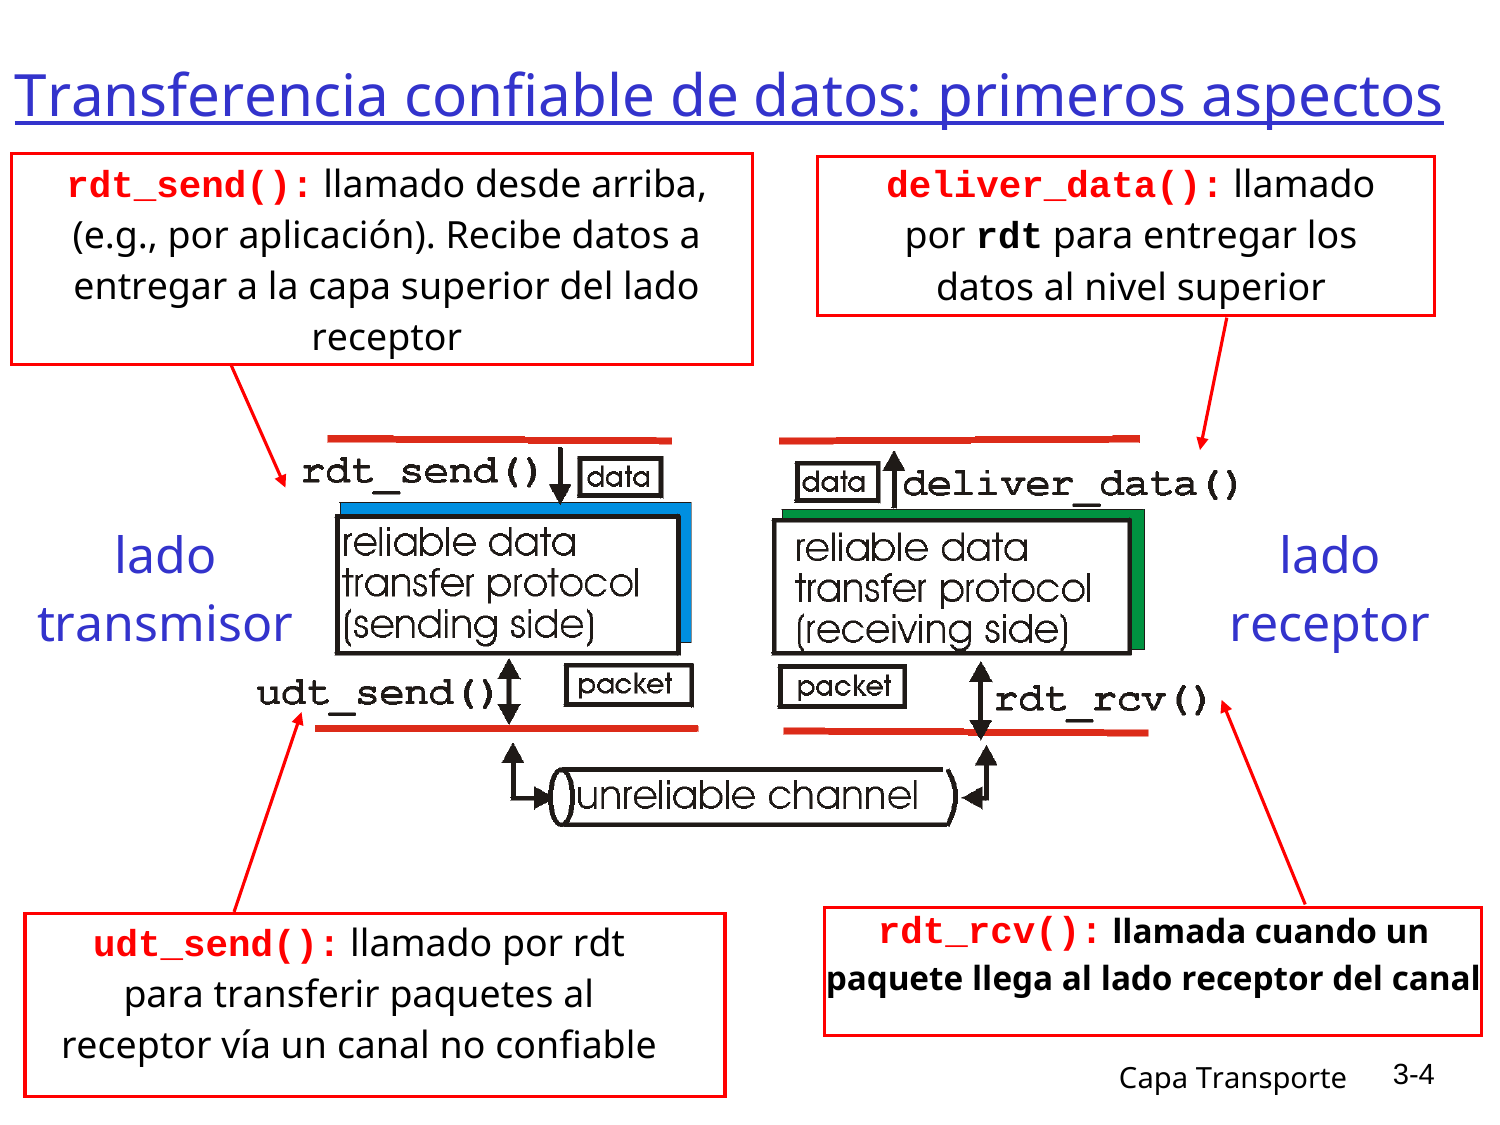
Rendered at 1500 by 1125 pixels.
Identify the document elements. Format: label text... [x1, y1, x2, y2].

text_box deliver_data(): llamado por rdt para entregar los datos al nivel superior [837, 158, 1426, 314]
text_box rdt_rcv(): llamada cuando un paquete llega al lado receptor del canal [807, 900, 1303, 1009]
text_box lado receptor [1214, 512, 1446, 665]
picture [256, 435, 1236, 827]
text_box rdt_send(): llamado desde arriba, (e.g., por aplicación). Recibe datos a entregar a la capa superior del lado receptor [13, 155, 751, 363]
text_box rdt_rcv(): llamada cuando un paquete llega al lado receptor del canal [826, 909, 1480, 1009]
text_box rdt_rcv(): llamada cuando un paquete llega al lado receptor del canal [1304, 900, 1500, 1009]
text_box deliver_data(): llamado por rdt para entregar los datos al nivel superior [837, 149, 1426, 155]
text_box lado transmisor [22, 512, 309, 665]
text_box rdt_send(): llamado desde arriba, (e.g., por aplicación). Recibe datos a entregar a la capa superior del lado receptor [11, 149, 762, 370]
text_box udt_send(): llamado por rdt para transferir paquetes al receptor vía un canal no confiable [42, 915, 676, 1078]
title Transferencia confiable de datos: primeros aspectos [0, 0, 1500, 188]
